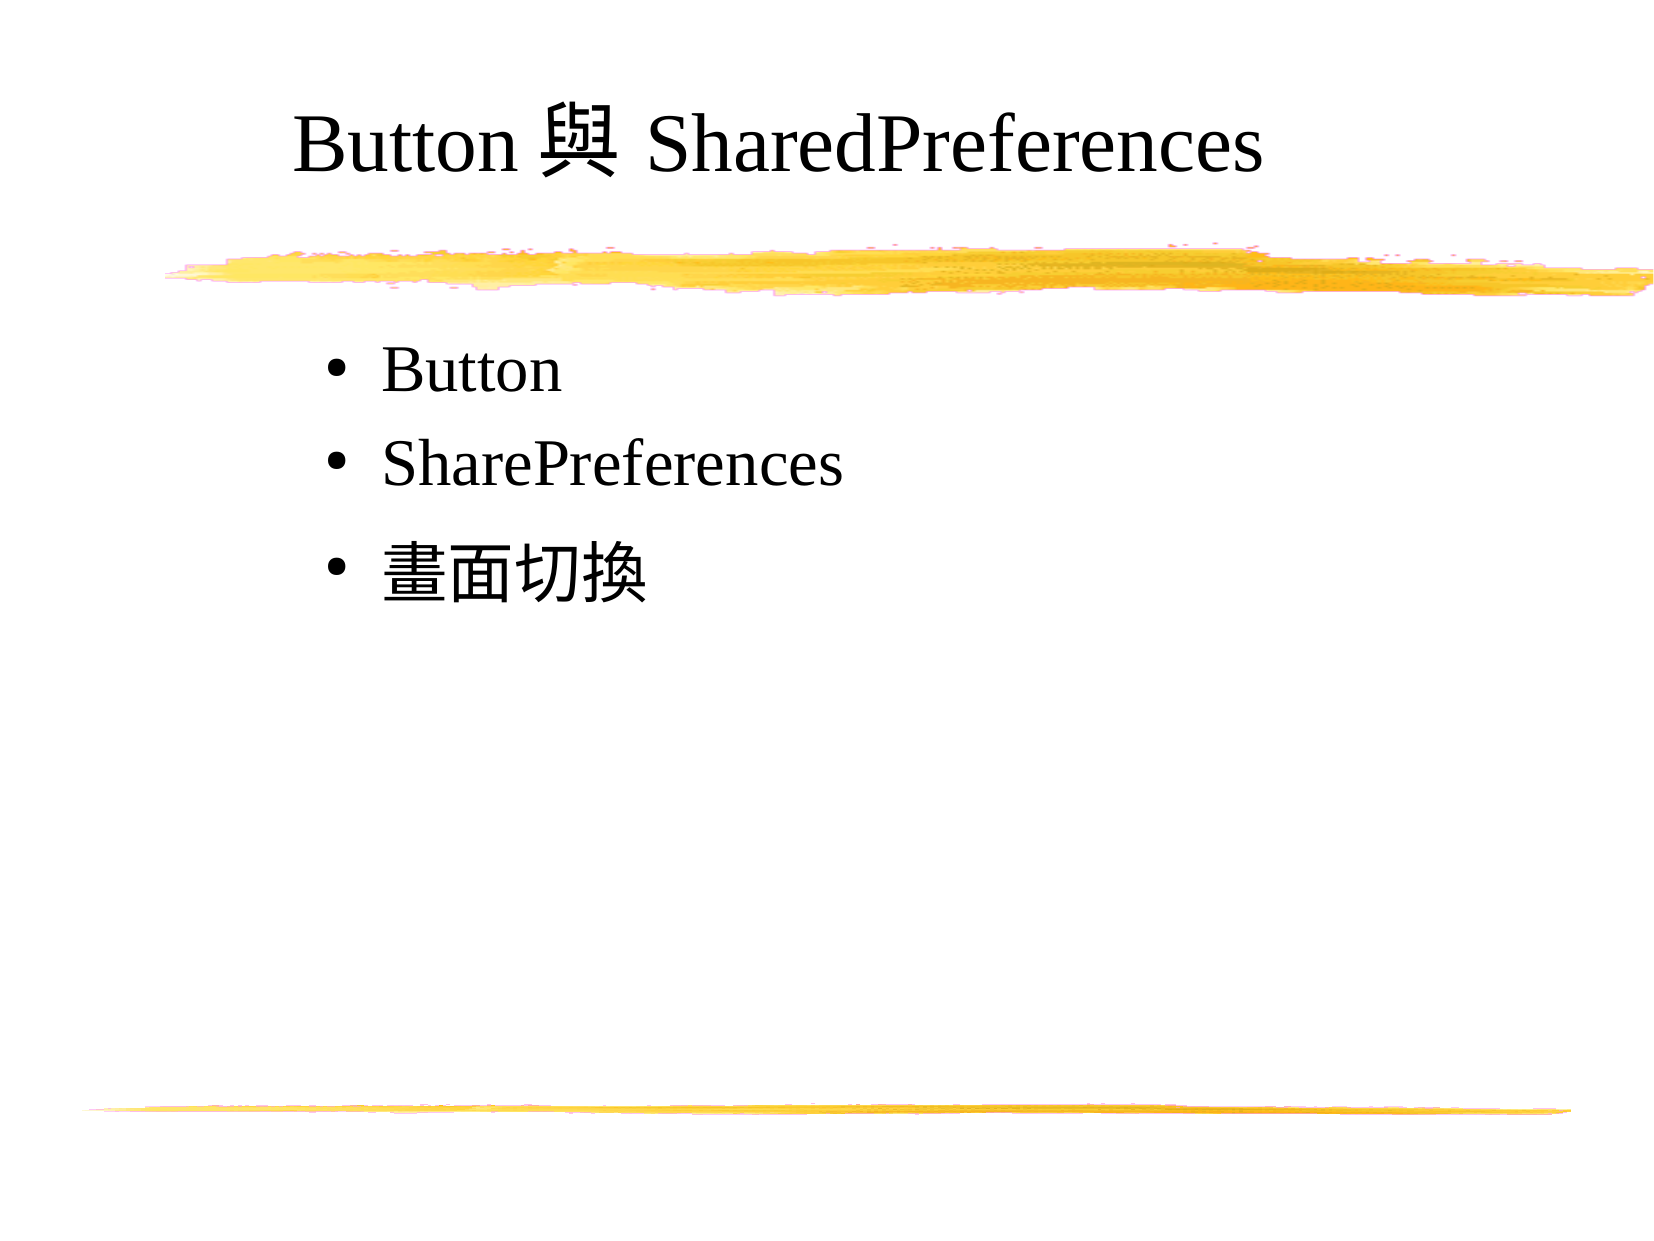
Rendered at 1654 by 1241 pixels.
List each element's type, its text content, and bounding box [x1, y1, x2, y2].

picture [165, 237, 1654, 308]
picture [82, 1102, 1571, 1117]
title Button與SharedPreferences [76, 28, 1482, 235]
list Button SharePreferences 畫面切換 [324, 327, 1348, 1073]
